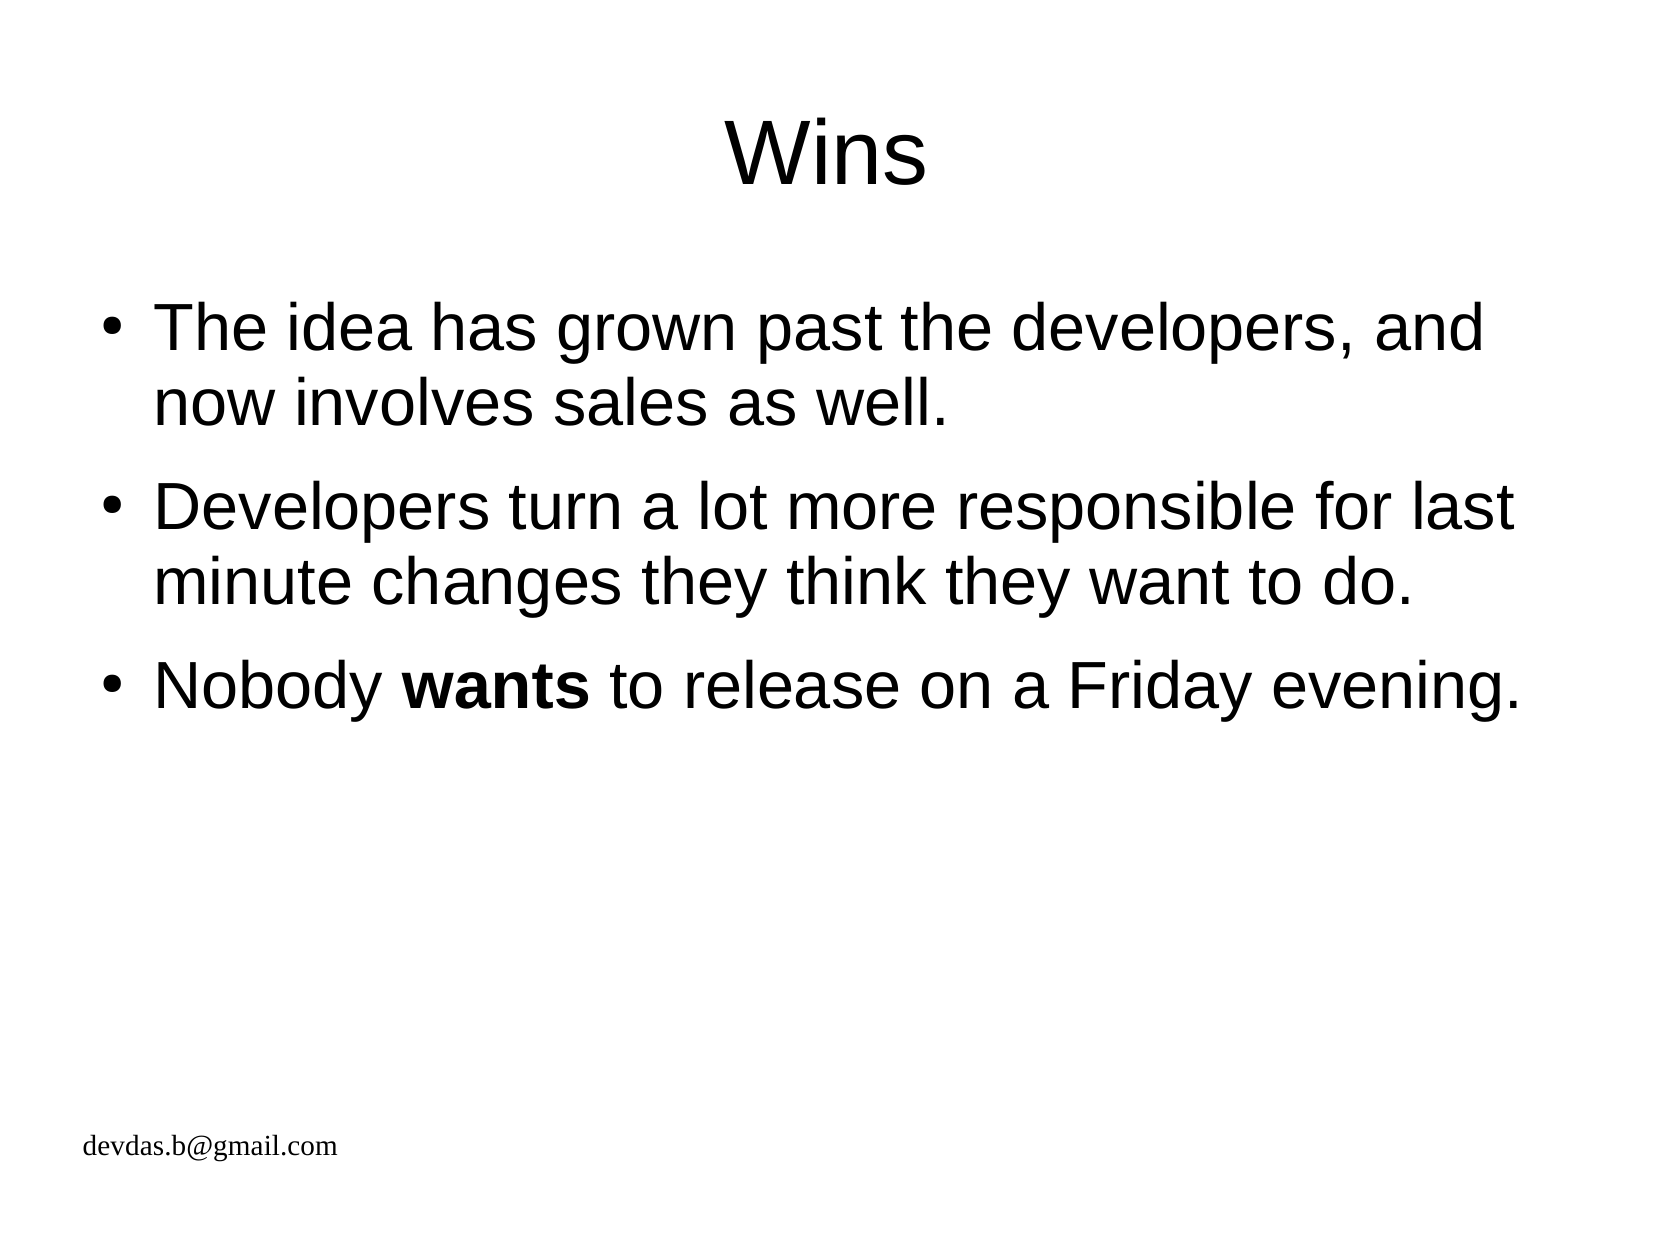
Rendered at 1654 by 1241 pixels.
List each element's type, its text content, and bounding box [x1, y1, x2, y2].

title Wins [82, 49, 1571, 257]
list The idea has grown past the developers, and now involves sales as well. Developers turn a lot more responsible for last minute changes they think they want to do. Nobody wants to release on a Friday evening. [82, 290, 1571, 1109]
